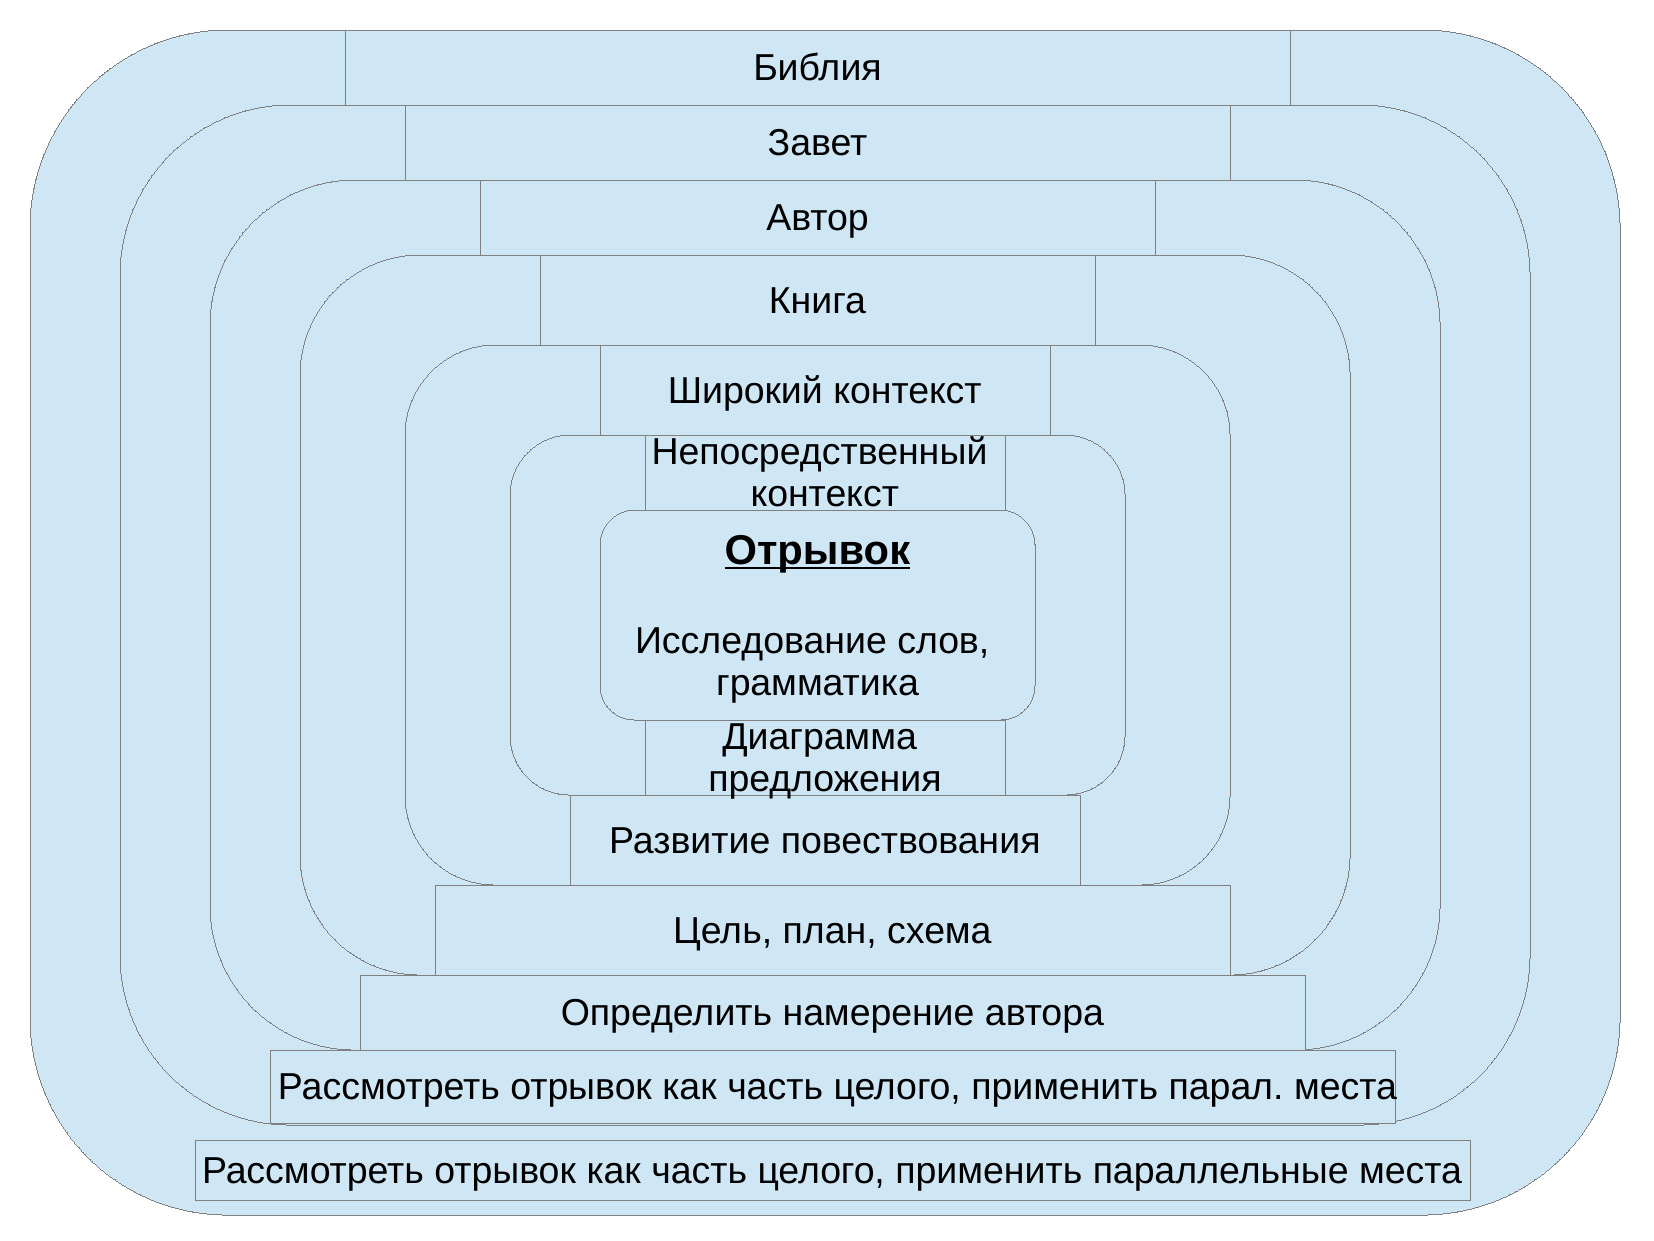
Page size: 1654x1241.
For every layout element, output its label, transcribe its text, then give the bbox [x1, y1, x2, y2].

text_box Рассмотреть отрывок как часть целого, применить параллельные места [195, 1140, 1471, 1201]
text_box [30, 30, 1621, 1216]
text_box Рассмотреть отрывок как часть целого, применить парал. места [270, 1050, 1396, 1124]
text_box Непосредственный контекст [645, 435, 1006, 511]
text_box Завет [405, 105, 1231, 181]
text_box Библия [345, 30, 1291, 106]
text_box Книга [540, 255, 1096, 346]
text_box Развитие повествования [570, 795, 1081, 886]
text_box Автор [480, 180, 1156, 256]
text_box Отрывок Исследование слов, грамматика [600, 510, 1036, 721]
text_box Цель, план, схема [435, 885, 1231, 976]
text_box Определить намерение автора [360, 975, 1306, 1051]
text_box Диаграмма предложения [645, 720, 1006, 796]
text_box Широкий контекст [600, 345, 1051, 436]
